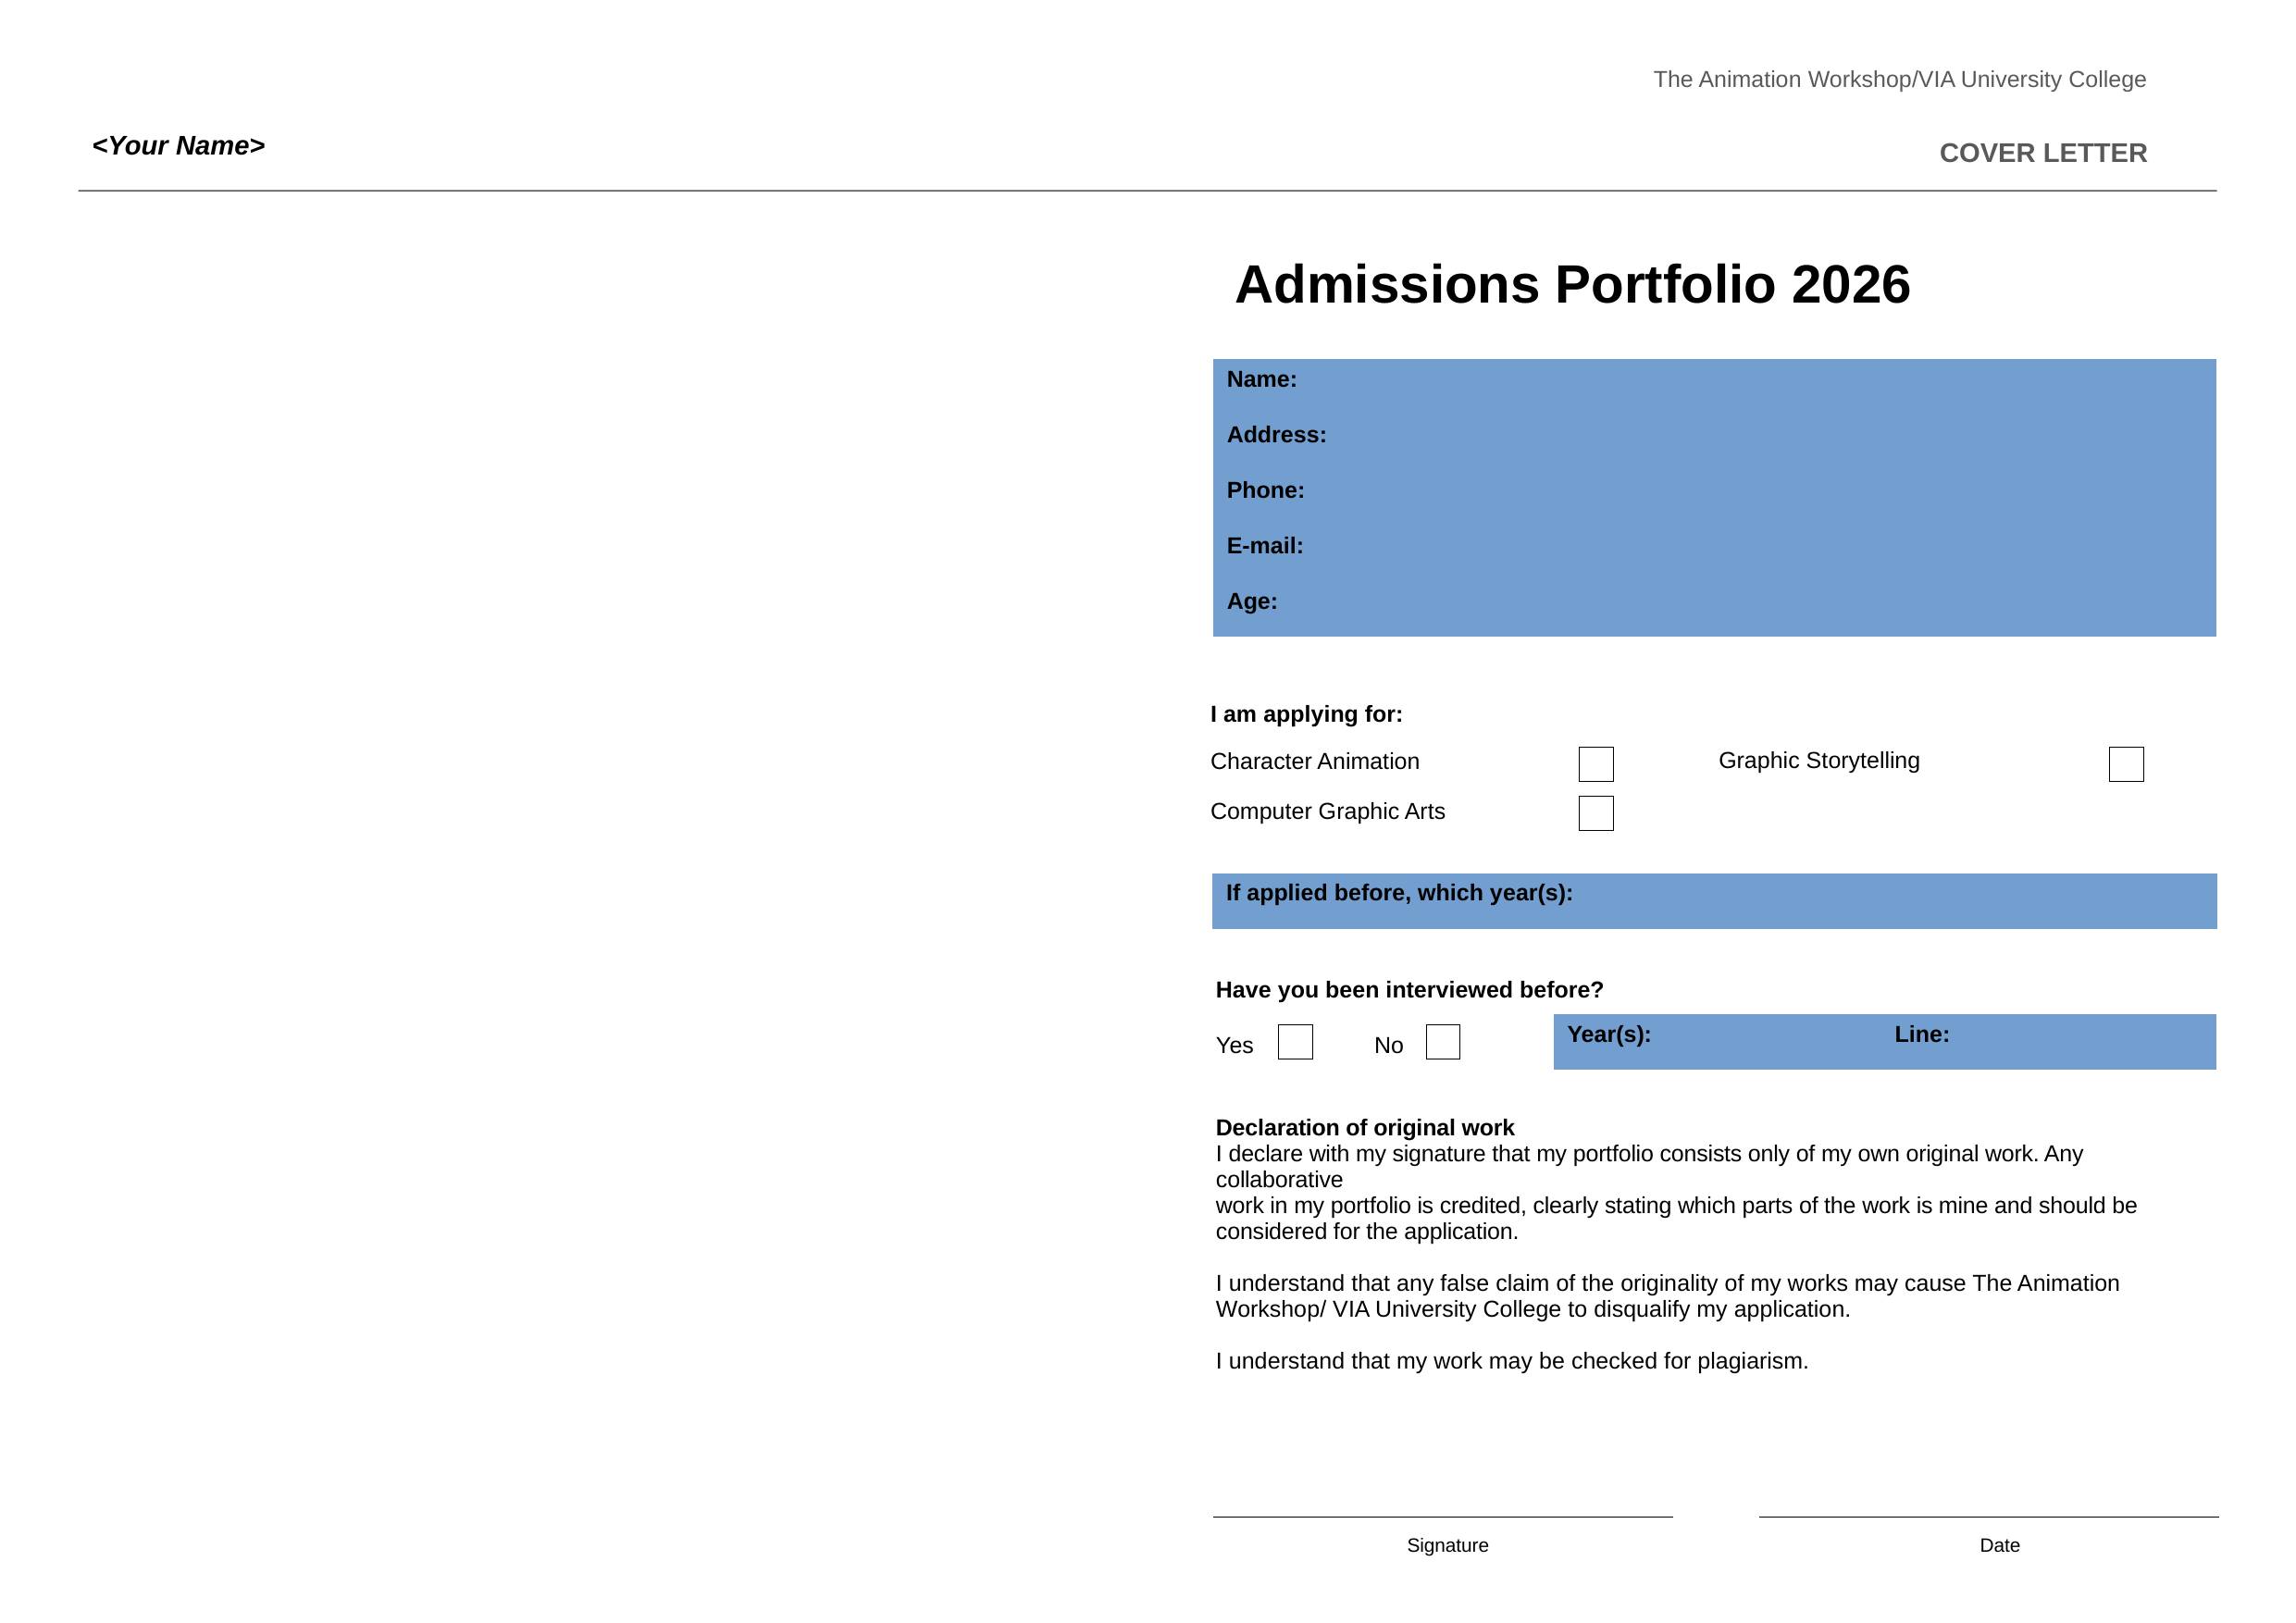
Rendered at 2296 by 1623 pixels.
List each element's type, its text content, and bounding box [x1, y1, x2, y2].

text_box Character Animation [1197, 741, 1436, 783]
text_box No [1360, 1025, 1419, 1067]
table_header [1701, 1014, 1881, 1070]
table_header Year(s): [1554, 1014, 1701, 1070]
text_box Have you been interviewed before? [1202, 970, 1826, 1016]
table_cell E-mail: [1213, 526, 1376, 581]
text_box Declaration of original work I declare with my signature that my portfolio consists only of my own original work. Any collaborative work in my portfolio is credited, clearly stating which parts of the work is mine and should be considered for the application. I understand that any false claim of the originality of my works may cause The Animation Workshop/ VIA University College to disqualify my application. I understand that my work may be checked for plagiarism. [1202, 1108, 2210, 1392]
text_box Graphic Storytelling [1705, 740, 1937, 782]
text_box Date [1765, 1528, 2236, 1563]
table_cell [1376, 415, 2216, 470]
table_header [1376, 359, 2216, 415]
table_cell [1376, 581, 2216, 637]
text_box Signature [1213, 1528, 1683, 1563]
subtitle The Animation Workshop/VIA University College COVER LETTER Admissions Portfolio 2026 [1212, 28, 2232, 373]
table_cell Phone: [1213, 470, 1376, 526]
text_box <Your Name> [78, 123, 455, 255]
table_header Name: [1213, 359, 1376, 415]
table_header [1598, 873, 2217, 929]
table_header If applied before, which year(s): [1212, 873, 1598, 929]
table_cell Age: [1213, 581, 1376, 637]
text_box I am applying for: [1197, 693, 1420, 735]
table_cell Address: [1213, 415, 1376, 470]
table_header Line: [1881, 1014, 2002, 1070]
table_cell [1376, 470, 2216, 526]
text_box Yes [1202, 1025, 1269, 1067]
text_box Computer Graphic Arts [1197, 791, 1462, 832]
table_header [2002, 1014, 2216, 1070]
table_cell [1376, 526, 2216, 581]
